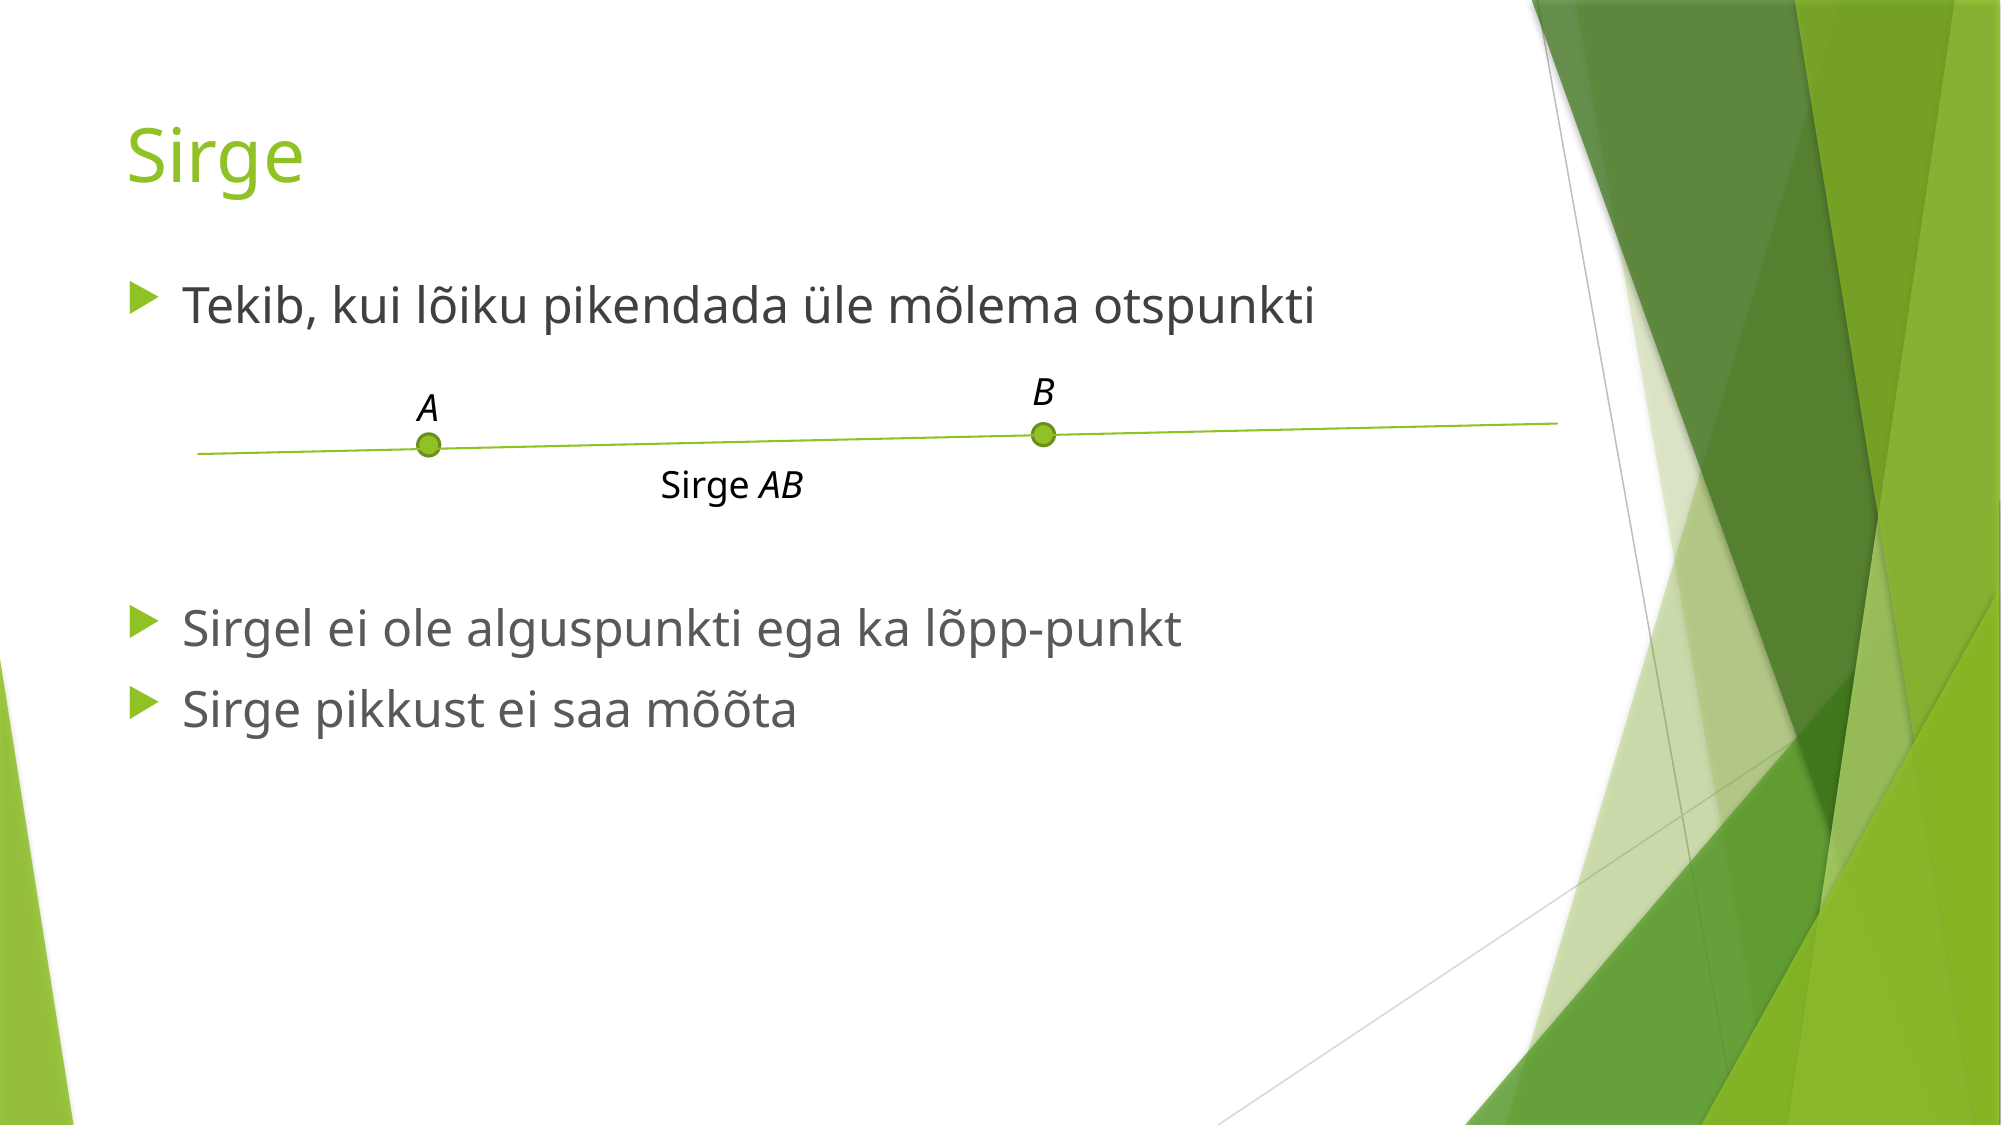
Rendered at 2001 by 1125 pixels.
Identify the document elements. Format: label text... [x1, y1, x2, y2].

text_box [1032, 423, 1055, 434]
text_box [1032, 436, 1055, 446]
list Tekib, kui lõiku pikendada üle mõlema otspunkti Sirgel ei ole alguspunkti ega ka lõpp-punkt Sirge pikkust ei saa mõõta [111, 265, 1522, 903]
text_box [417, 437, 440, 448]
text_box Sirge AB [645, 454, 893, 514]
title Sirge [111, 99, 1522, 265]
text_box [419, 450, 439, 457]
text_box A [403, 376, 454, 437]
text_box B [1017, 360, 1070, 421]
